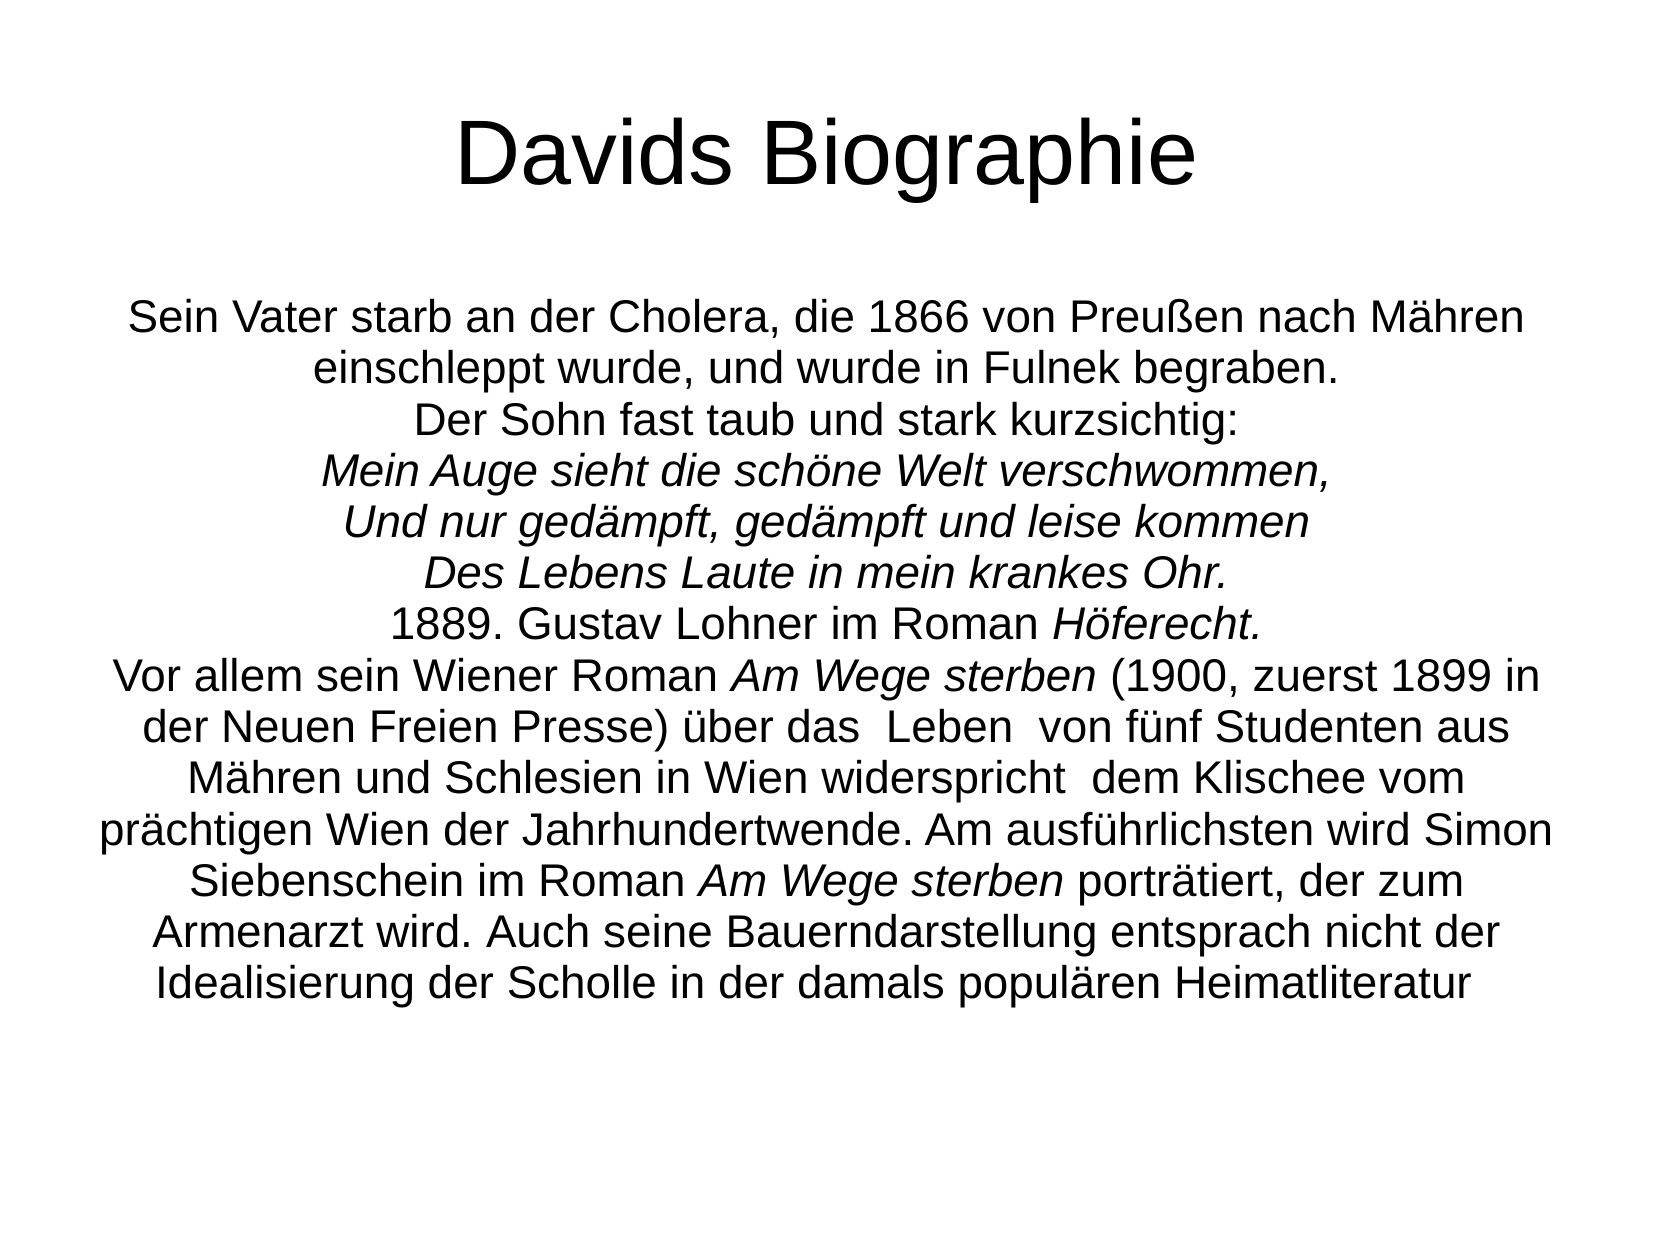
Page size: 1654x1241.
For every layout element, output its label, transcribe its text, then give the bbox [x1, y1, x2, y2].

subtitle Sein Vater starb an der Cholera, die 1866 von Preußen nach Mähren einschleppt wurde, und wurde in Fulnek begraben. Der Sohn fast taub und stark kurzsichtig: Mein Auge sieht die schöne Welt verschwommen, Und nur gedämpft, gedämpft und leise kommen Des Lebens Laute in mein krankes Ohr. 1889. Gustav Lohner im Roman Höferecht. Vor allem sein Wiener Roman Am Wege sterben (1900, zuerst 1899 in der Neuen Freien Presse) über das Leben von fünf Studenten aus Mähren und Schlesien in Wien widerspricht dem Klischee vom prächtigen Wien der Jahrhundertwende. Am ausführlichsten wird Simon Siebenschein im Roman Am Wege sterben porträtiert, der zum Armenarzt wird. Auch seine Bauerndarstellung entsprach nicht der Idealisierung der Scholle in der damals populären Heimatliteratur [82, 290, 1571, 1010]
title Davids Biographie [82, 49, 1571, 257]
